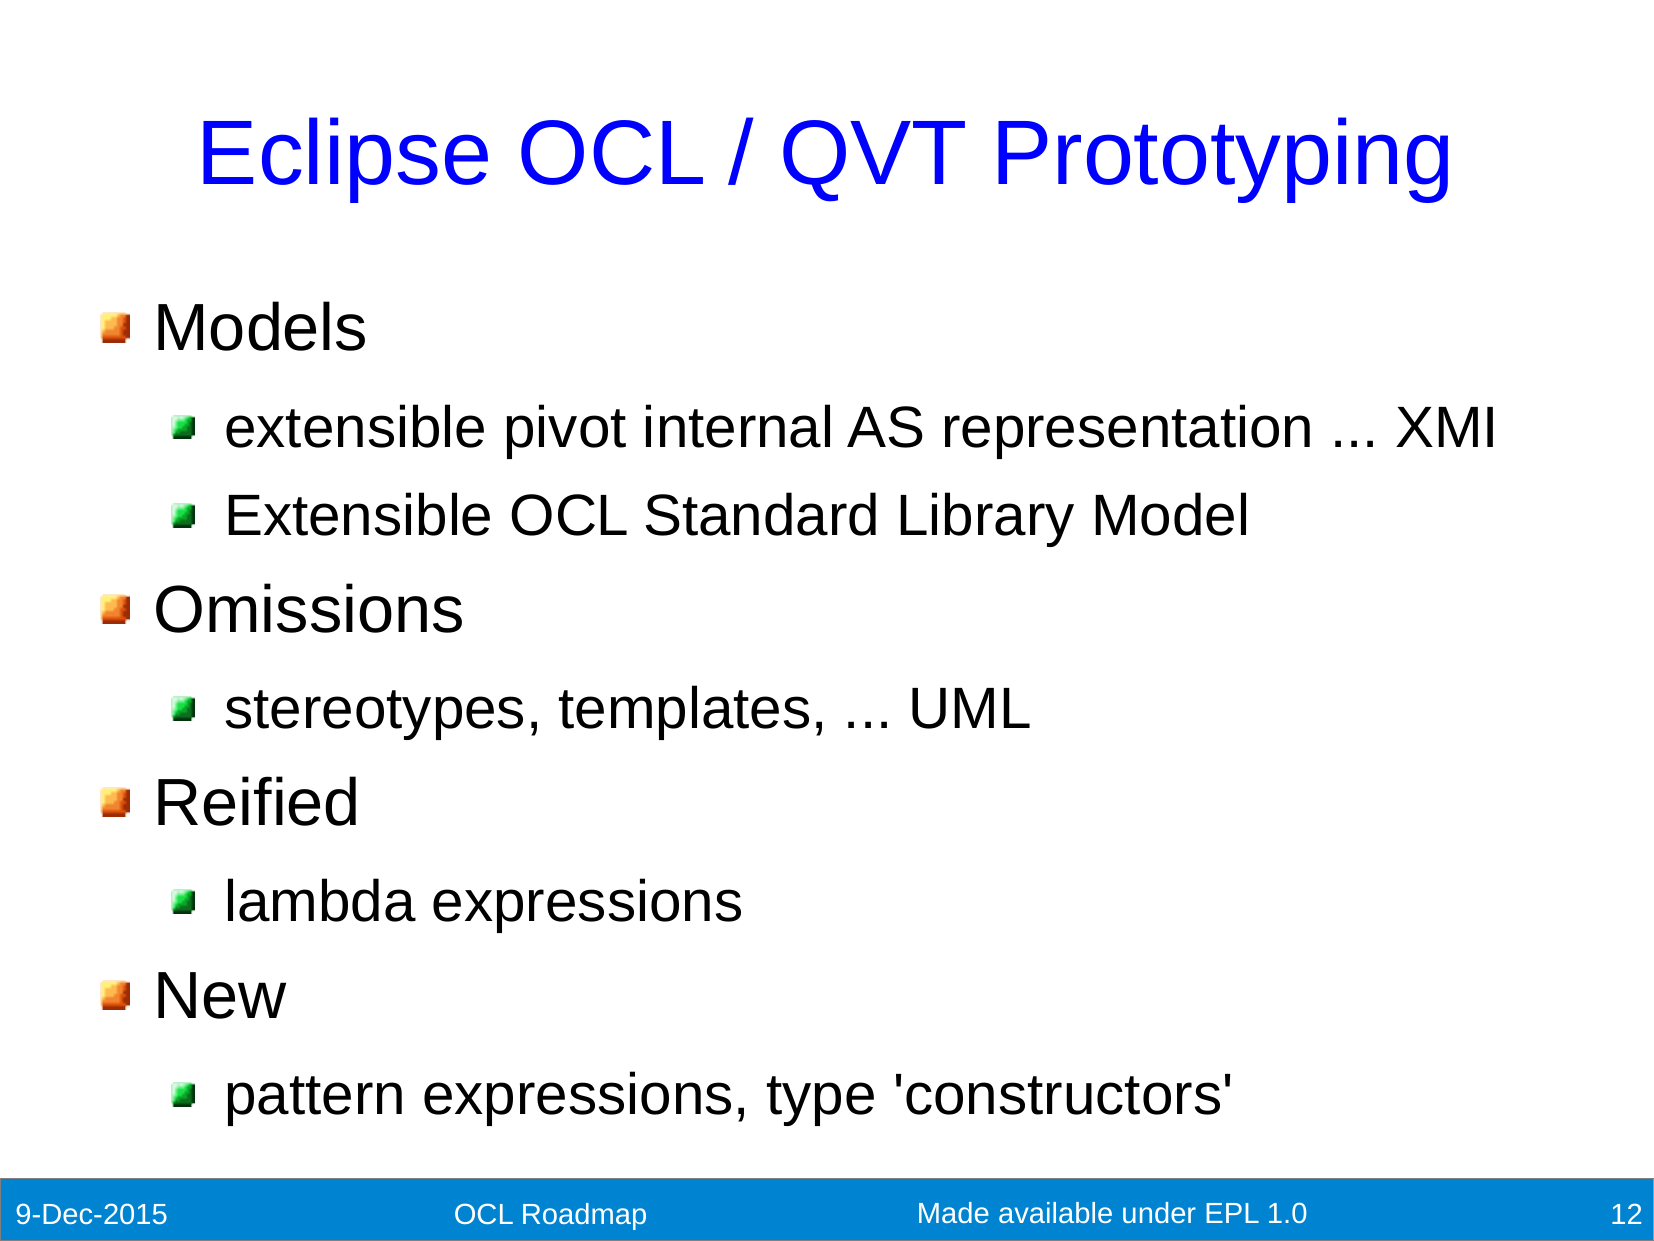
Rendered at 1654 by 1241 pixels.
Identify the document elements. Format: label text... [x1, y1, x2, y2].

title Eclipse OCL / QVT Prototyping [82, 49, 1571, 257]
list Models extensible pivot internal AS representation ... XMI Extensible OCL Standard Library Model Omissions stereotypes, templates, ... UML Reified lambda expressions New pattern expressions, type 'constructors' [82, 290, 1571, 1126]
